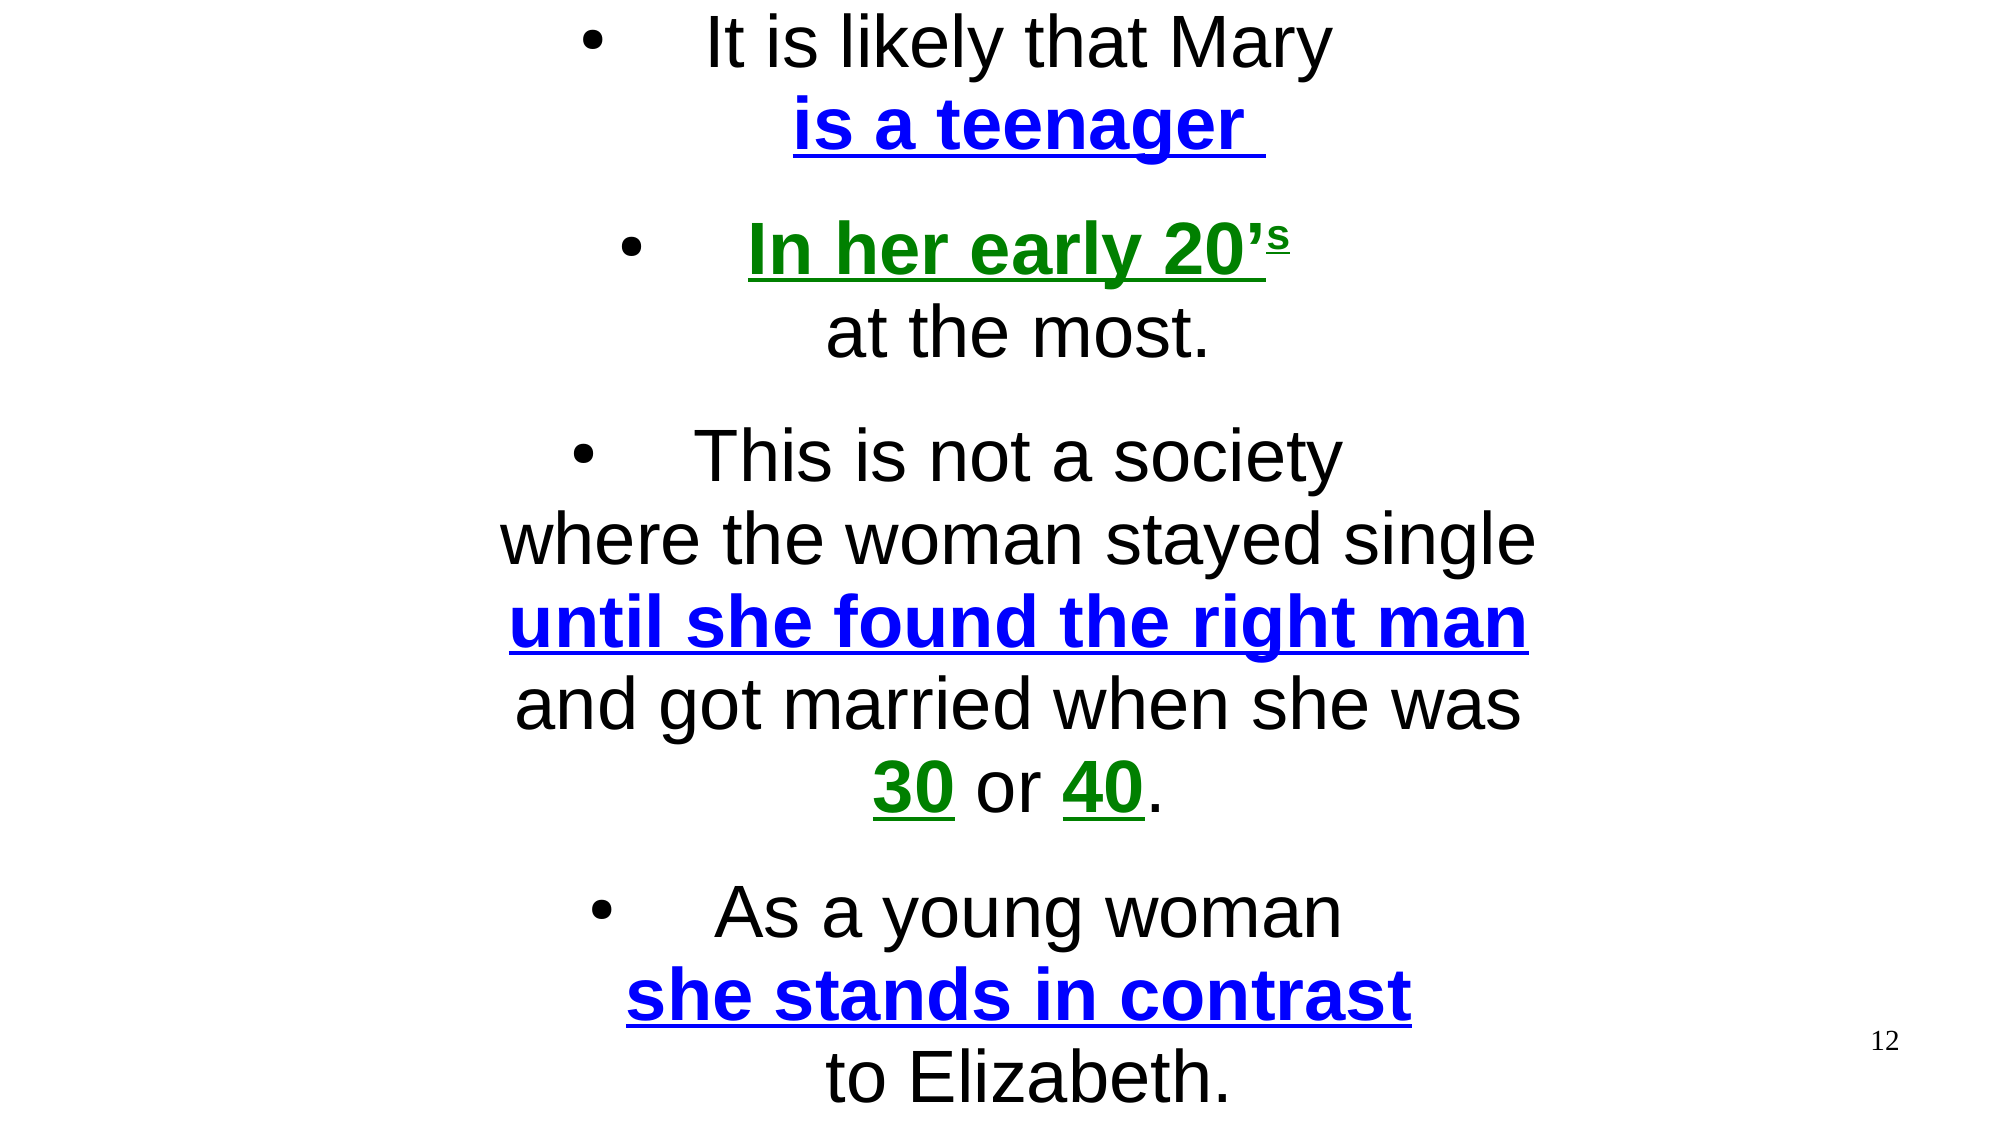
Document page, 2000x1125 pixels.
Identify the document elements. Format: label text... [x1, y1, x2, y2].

list It is likely that Mary is a teenager In her early 20’s at the most. This is not a society where the woman stayed single until she found the right man and got married when she was 30 or 40. As a young woman she stands in contrast to Elizabeth. [0, 0, 1996, 1123]
